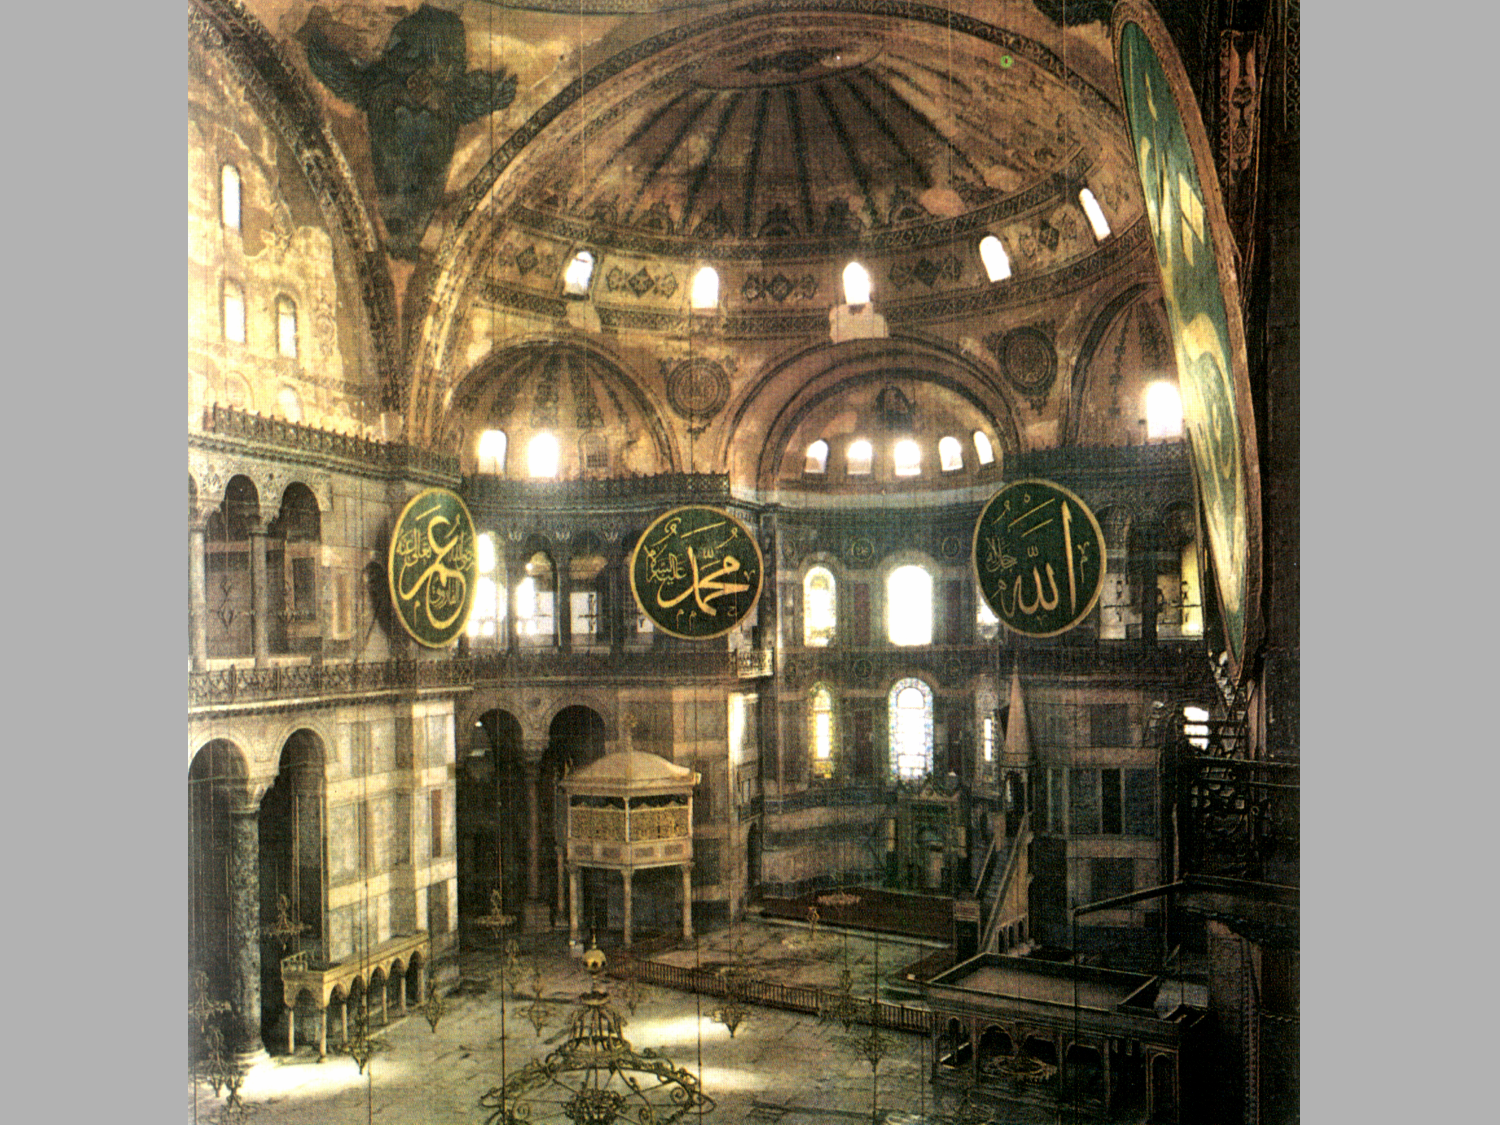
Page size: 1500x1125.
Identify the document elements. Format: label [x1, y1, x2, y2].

picture [188, 0, 1300, 1125]
